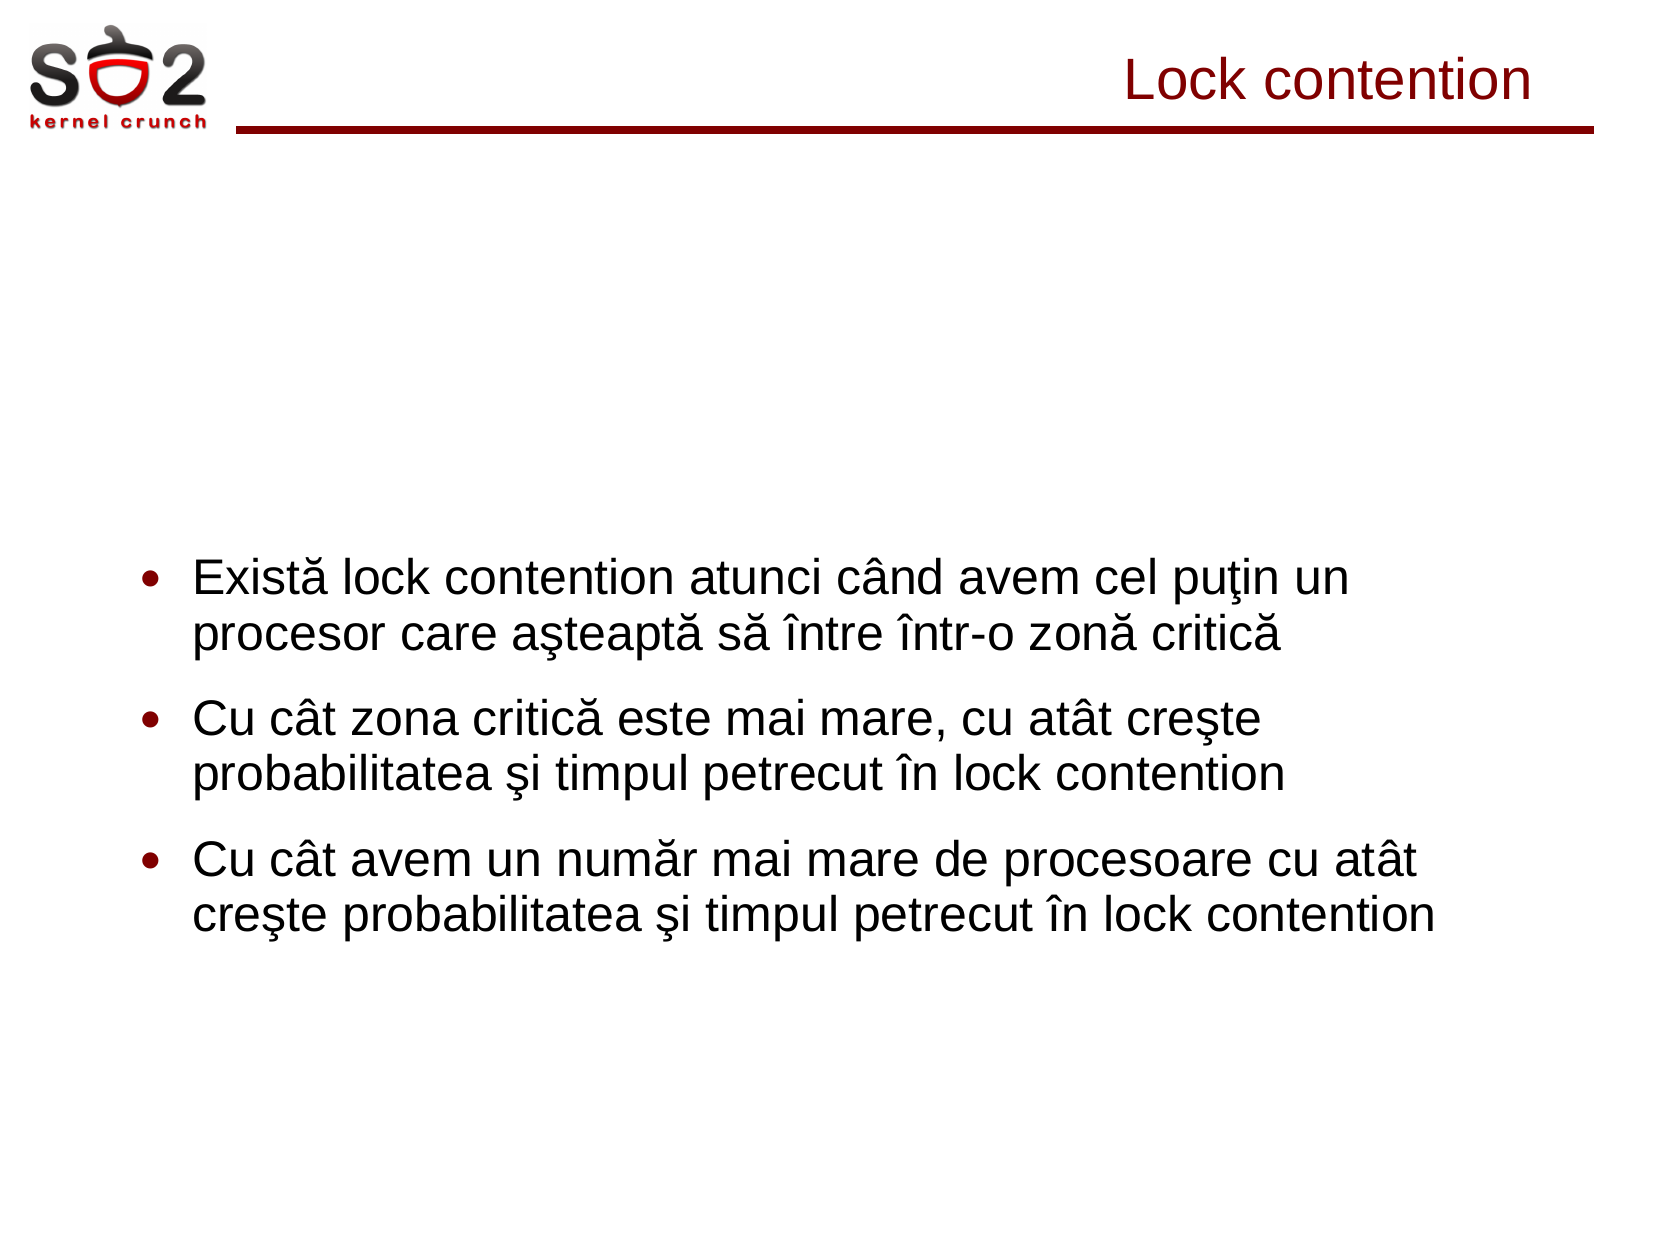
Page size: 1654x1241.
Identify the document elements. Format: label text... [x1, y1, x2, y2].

list Există lock contention atunci când avem cel puţin un procesor care aşteaptă să între într-o zonă critică Cu cât zona critică este mai mare, cu atât creşte probabilitatea şi timpul petrecut în lock contention Cu cât avem un număr mai mare de procesoare cu atât creşte probabilitatea şi timpul petrecut în lock contention [121, 355, 1534, 1137]
picture [29, 23, 121, 130]
title Lock contention [121, 11, 1534, 148]
